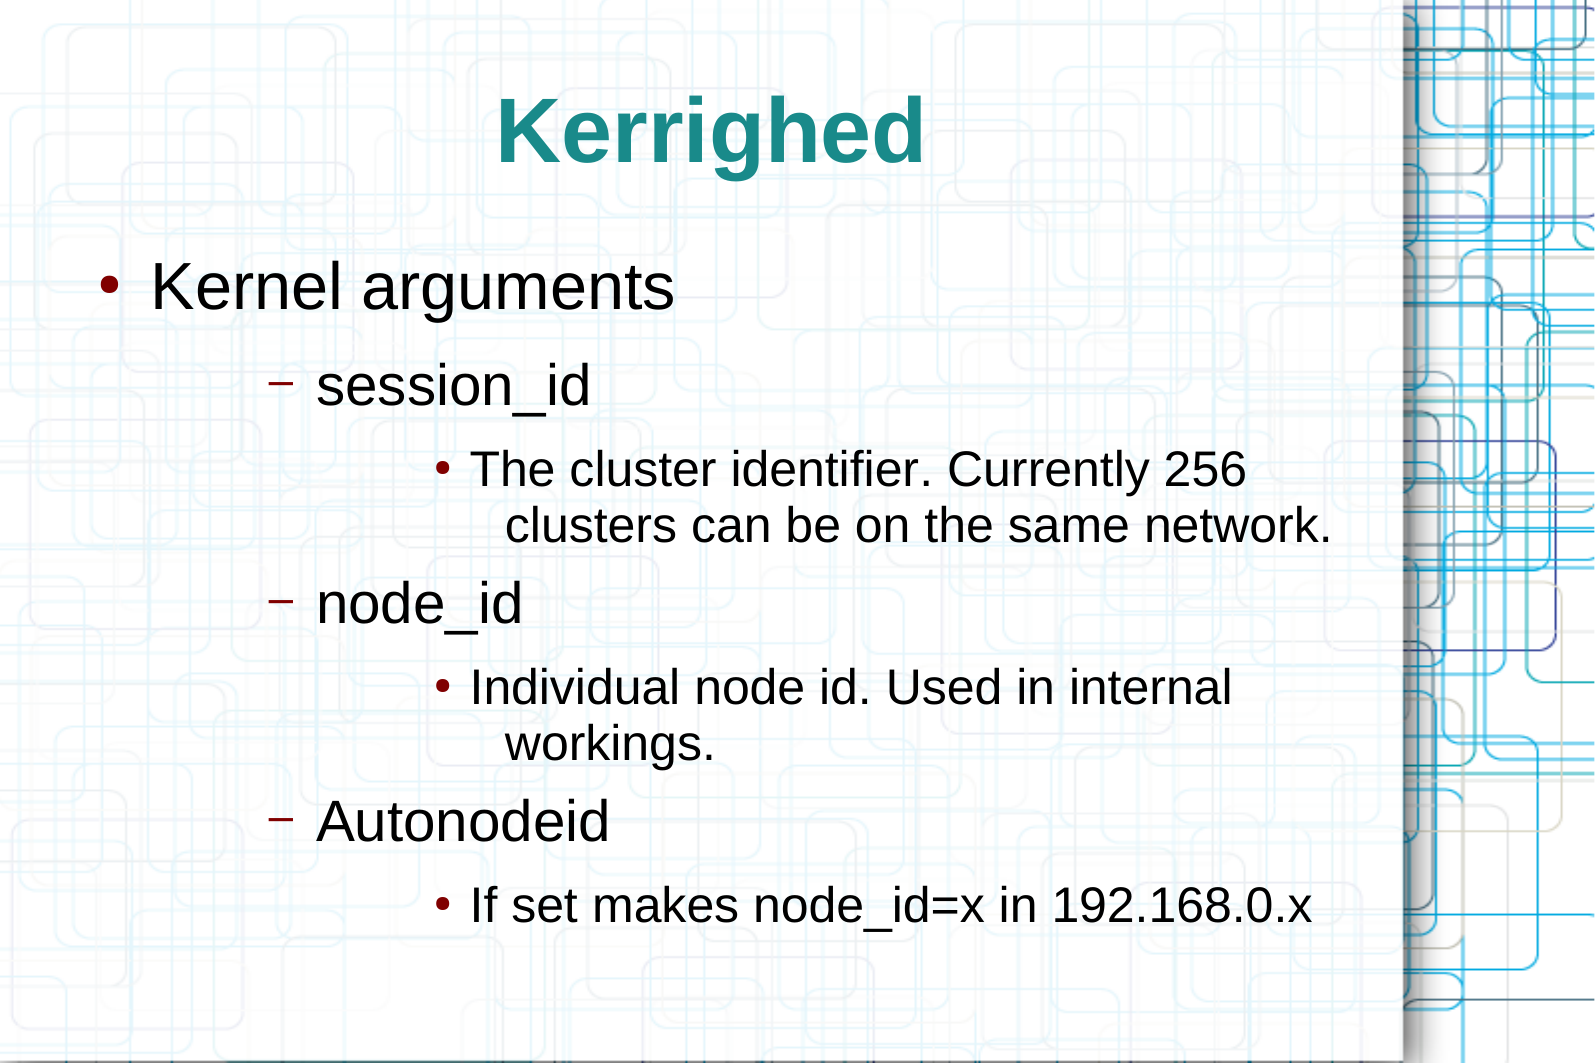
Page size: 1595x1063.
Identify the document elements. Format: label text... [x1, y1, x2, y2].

title Kerrighed [56, 49, 1367, 213]
list Kernel arguments session_id The cluster identifier. Currently 256 clusters can be on the same network. node_id Individual node id. Used in internal workings. Autonodeid If set makes node_id=x in 192.168.0.x [79, 248, 1367, 936]
picture [0, 0, 1595, 1063]
